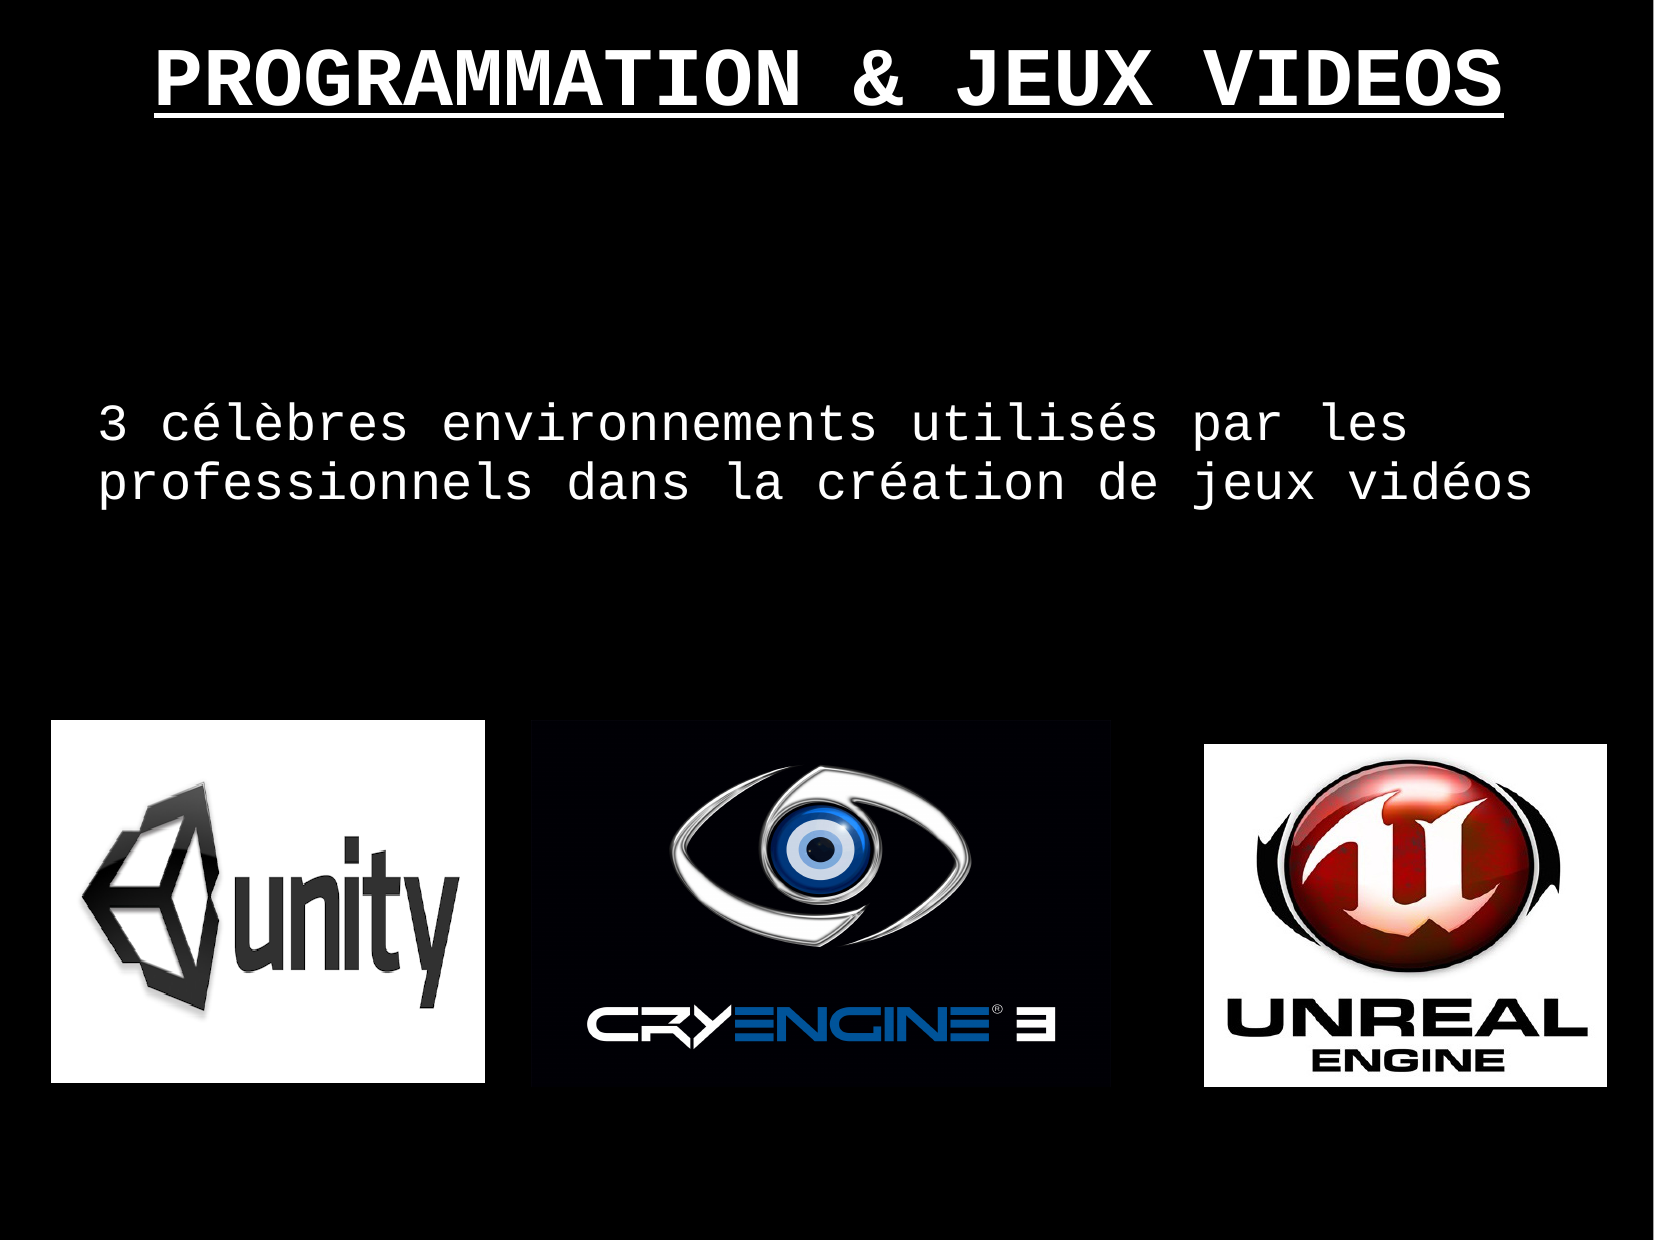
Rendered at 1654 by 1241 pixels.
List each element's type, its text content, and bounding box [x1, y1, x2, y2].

text_box PROGRAMMATION & JEUX VIDEOS [138, 28, 1533, 327]
text_box 3 célèbres environnements utilisés par les professionnels dans la création de jeux vidéos [47, 389, 1583, 1241]
picture [51, 720, 485, 1083]
picture [531, 720, 1111, 1087]
picture [1204, 744, 1607, 1087]
